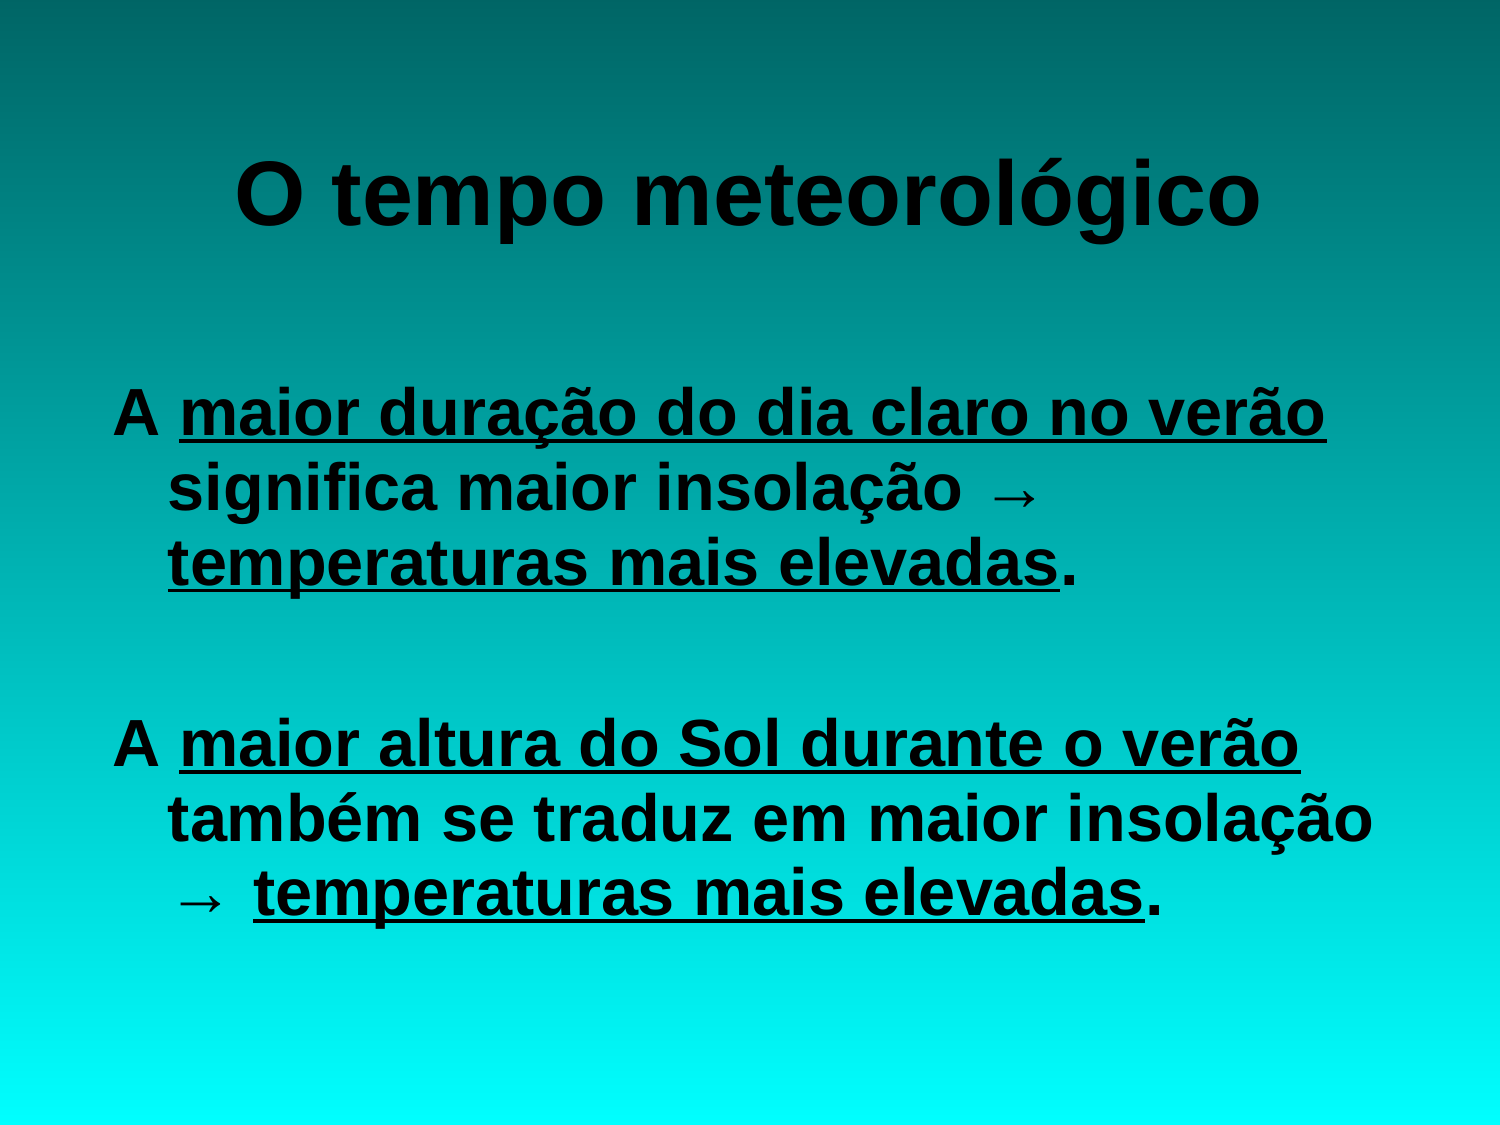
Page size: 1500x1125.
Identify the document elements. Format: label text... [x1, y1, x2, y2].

title O tempo meteorológico [112, 78, 1387, 309]
list A maior duração do dia claro no verão significa maior insolação → temperaturas mais elevadas. A maior altura do Sol durante o verão também se traduz em maior insolação → temperaturas mais elevadas. [112, 375, 1387, 1009]
